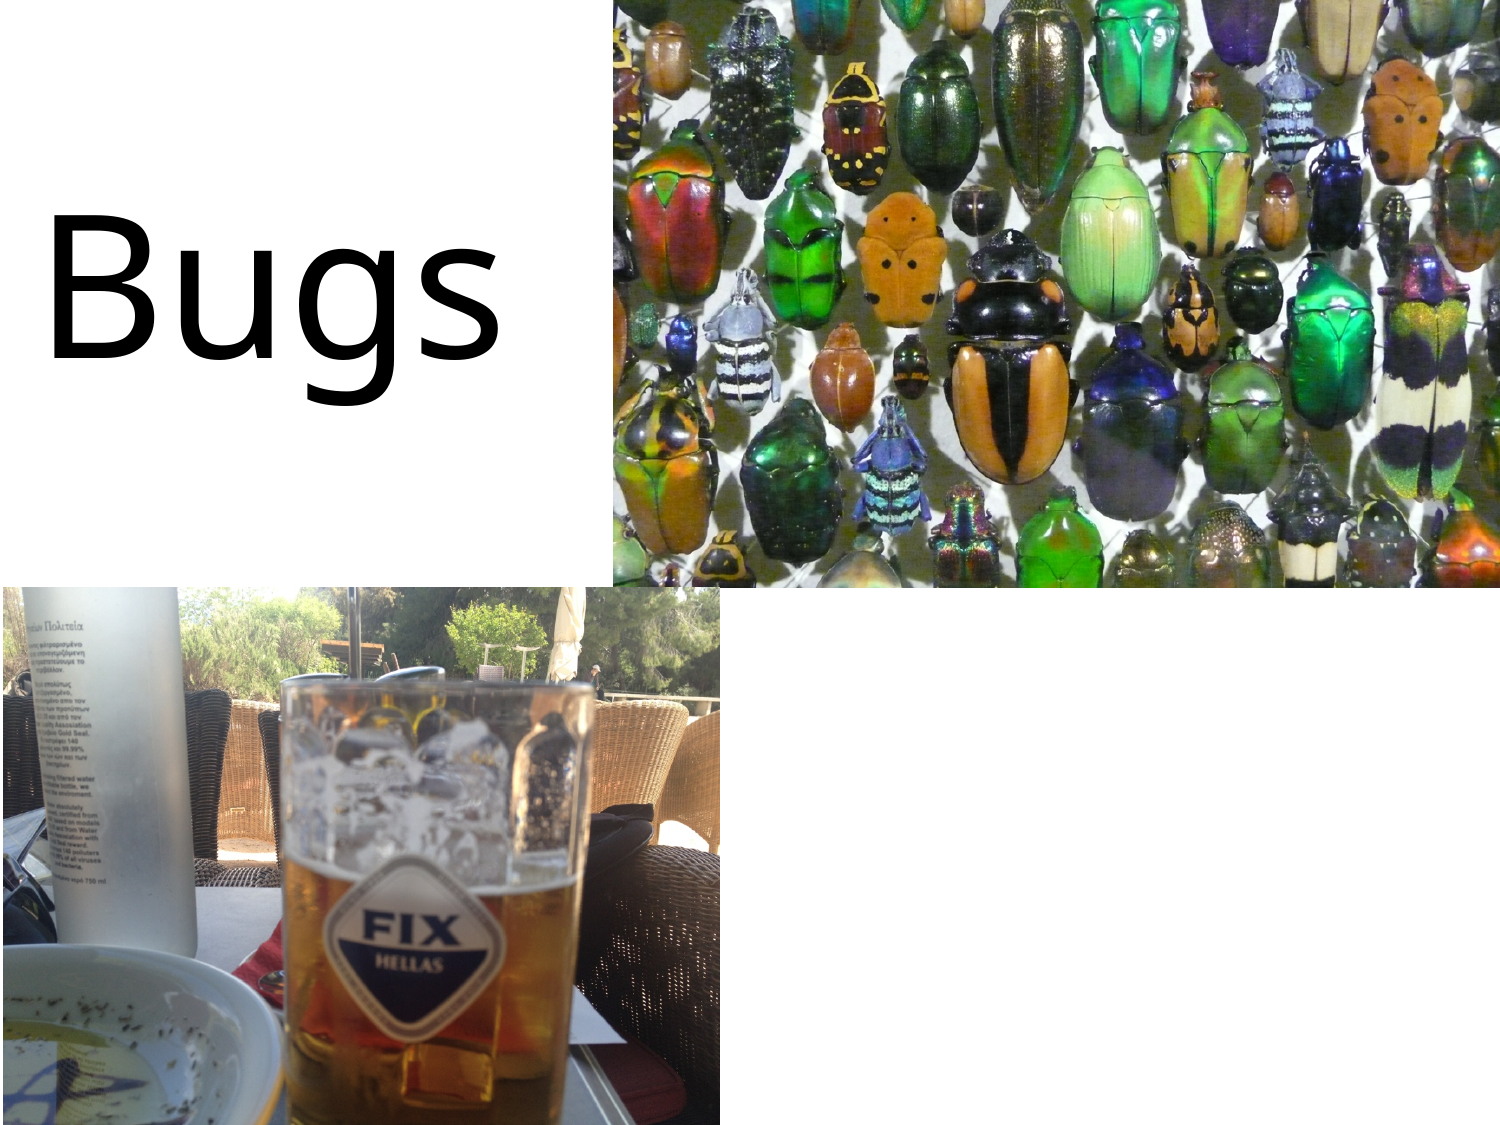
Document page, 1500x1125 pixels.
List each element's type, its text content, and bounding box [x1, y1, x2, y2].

picture [3, 0, 1500, 1125]
text_box Bugs [20, 137, 613, 405]
